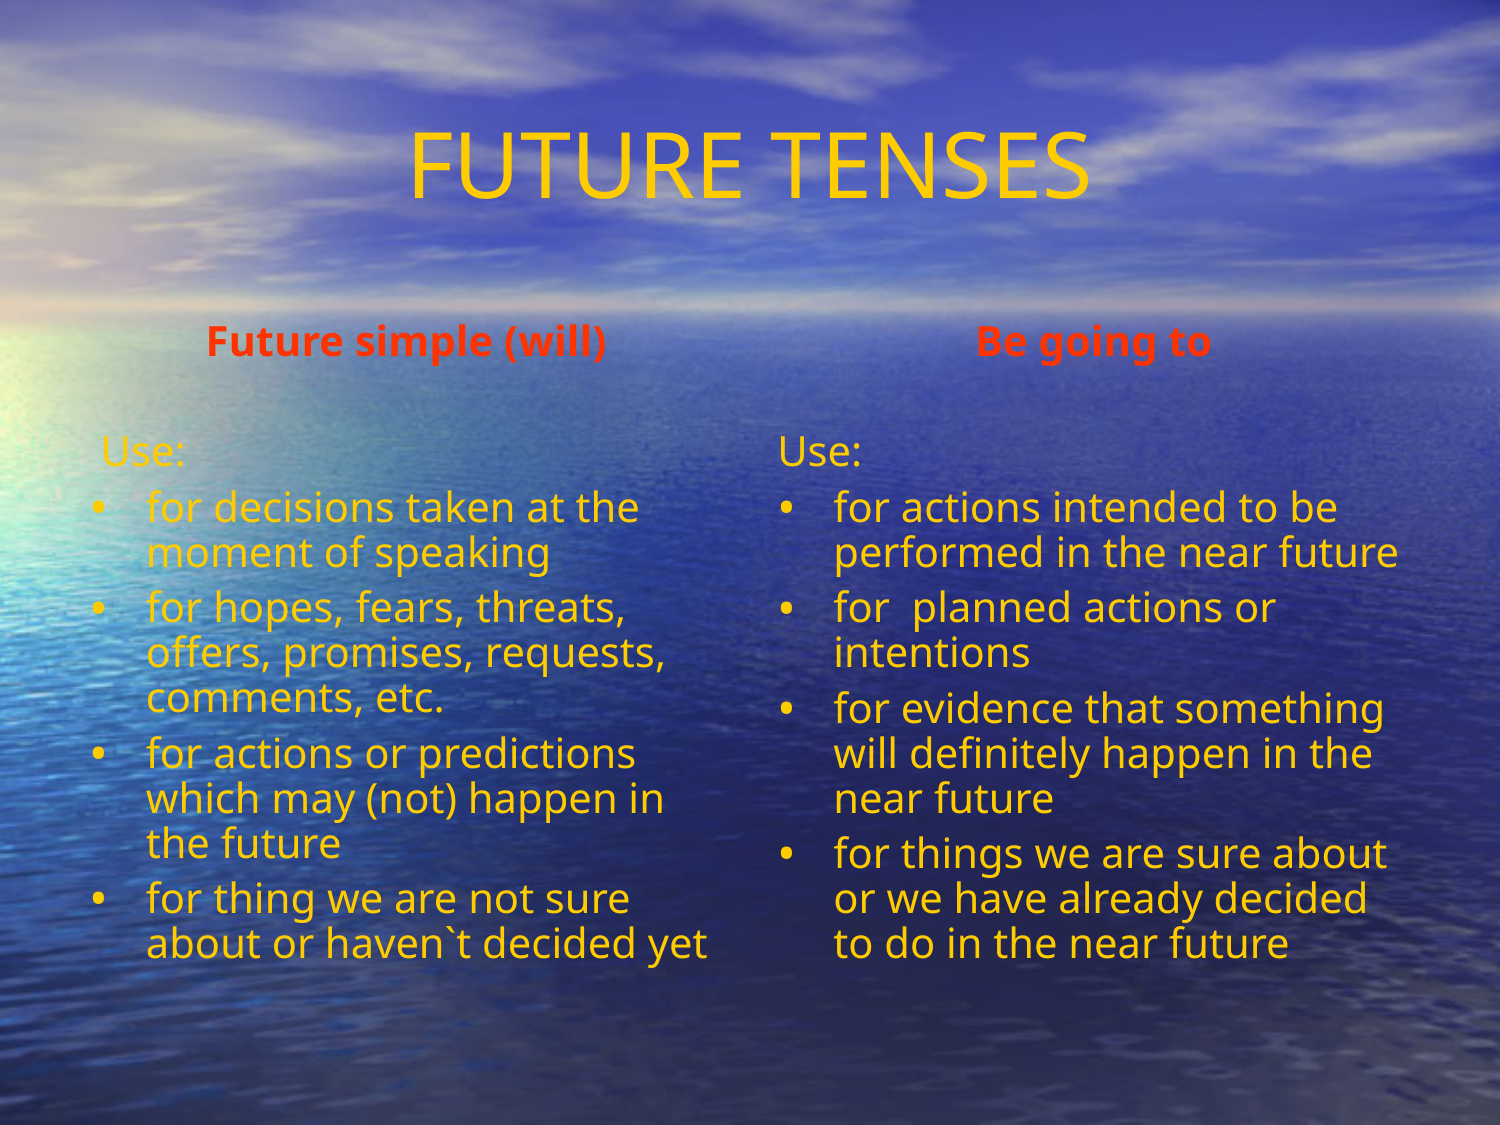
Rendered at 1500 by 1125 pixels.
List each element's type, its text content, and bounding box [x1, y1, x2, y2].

list Future simple (will)‏ Use: for decisions taken at the moment of speaking for hopes, fears, threats, offers, promises, requests, comments, etc. for actions or predictions which may (not) happen in the future for thing we are not sure about or haven`t decided yet [75, 312, 738, 988]
list Be going to Use: for actions intended to be performed in the near future for planned actions or intentions for evidence that something will definitely happen in the near future for things we are sure about or we have already decided to do in the near future [762, 312, 1425, 988]
title FUTURE TENSES [75, 47, 1425, 275]
picture [0, 0, 1500, 1125]
